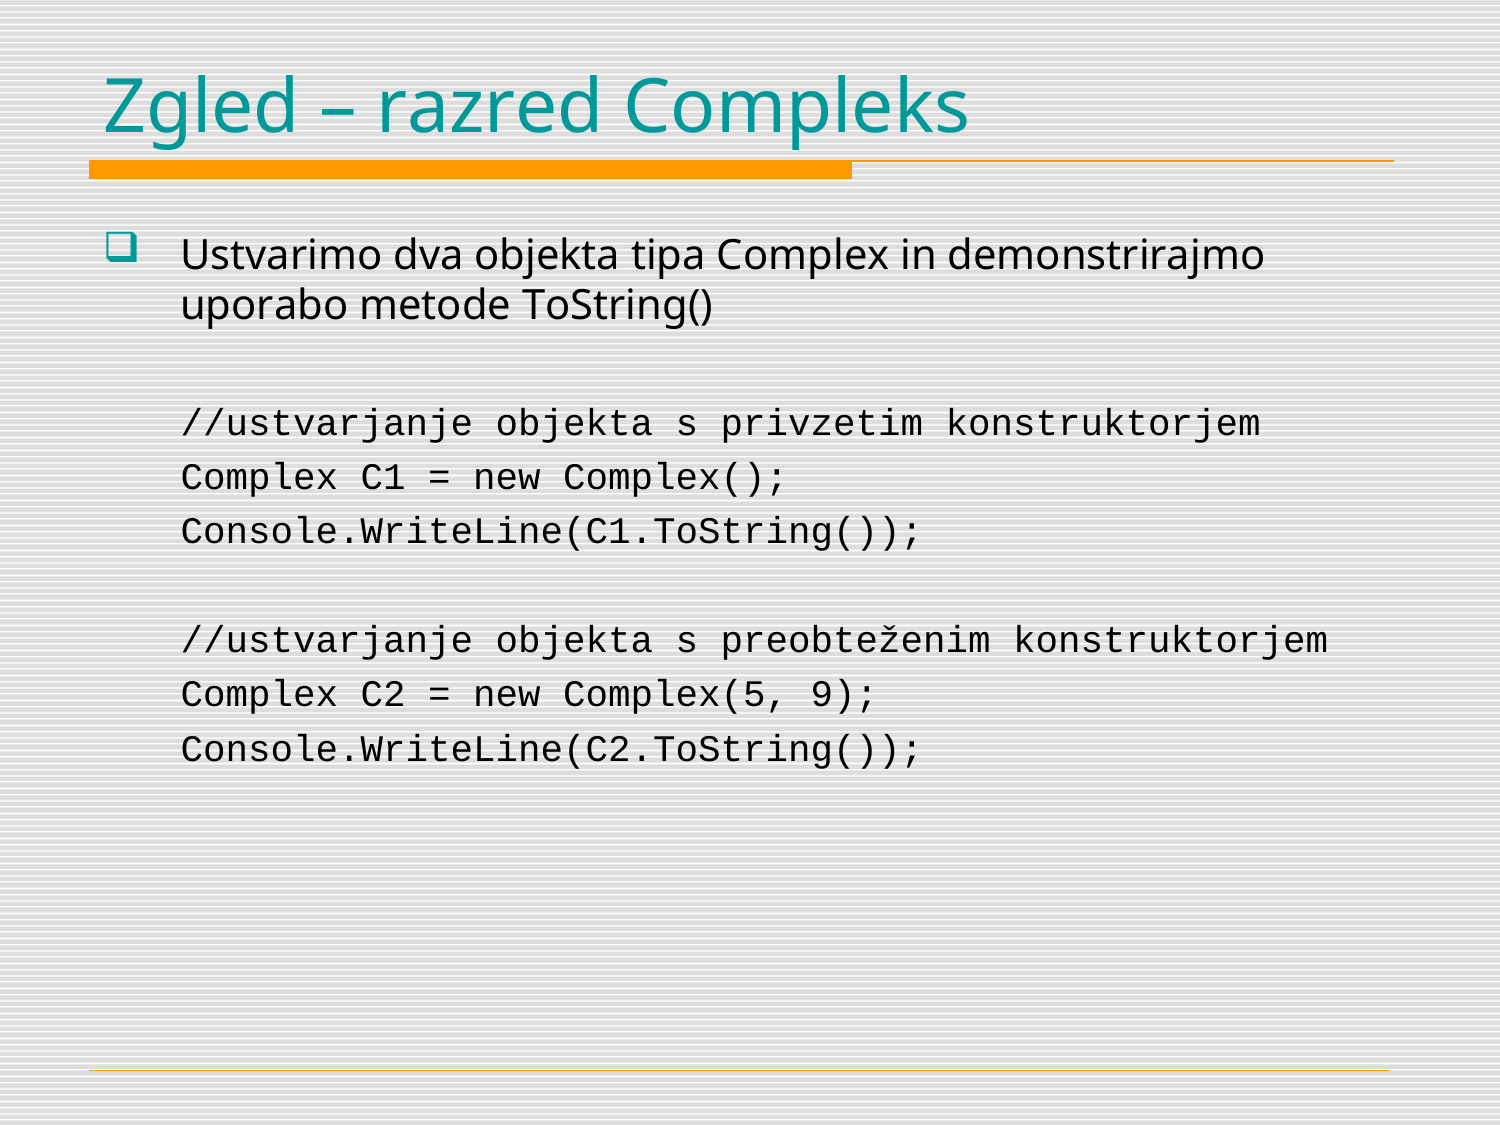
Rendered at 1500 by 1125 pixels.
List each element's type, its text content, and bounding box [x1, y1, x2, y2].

title Zgled – razred Compleks [88, 42, 1401, 155]
picture [0, 0, 1500, 1125]
list Ustvarimo dva objekta tipa Complex in demonstrirajmo uporabo metode ToString() //ustvarjanje objekta s privzetim konstruktorjem Complex C1 = new Complex(); Console.WriteLine(C1.ToString()); //ustvarjanje objekta s preobteženim konstruktorjem Complex C2 = new Complex(5, 9); Console.WriteLine(C2.ToString()); [88, 220, 1401, 1059]
